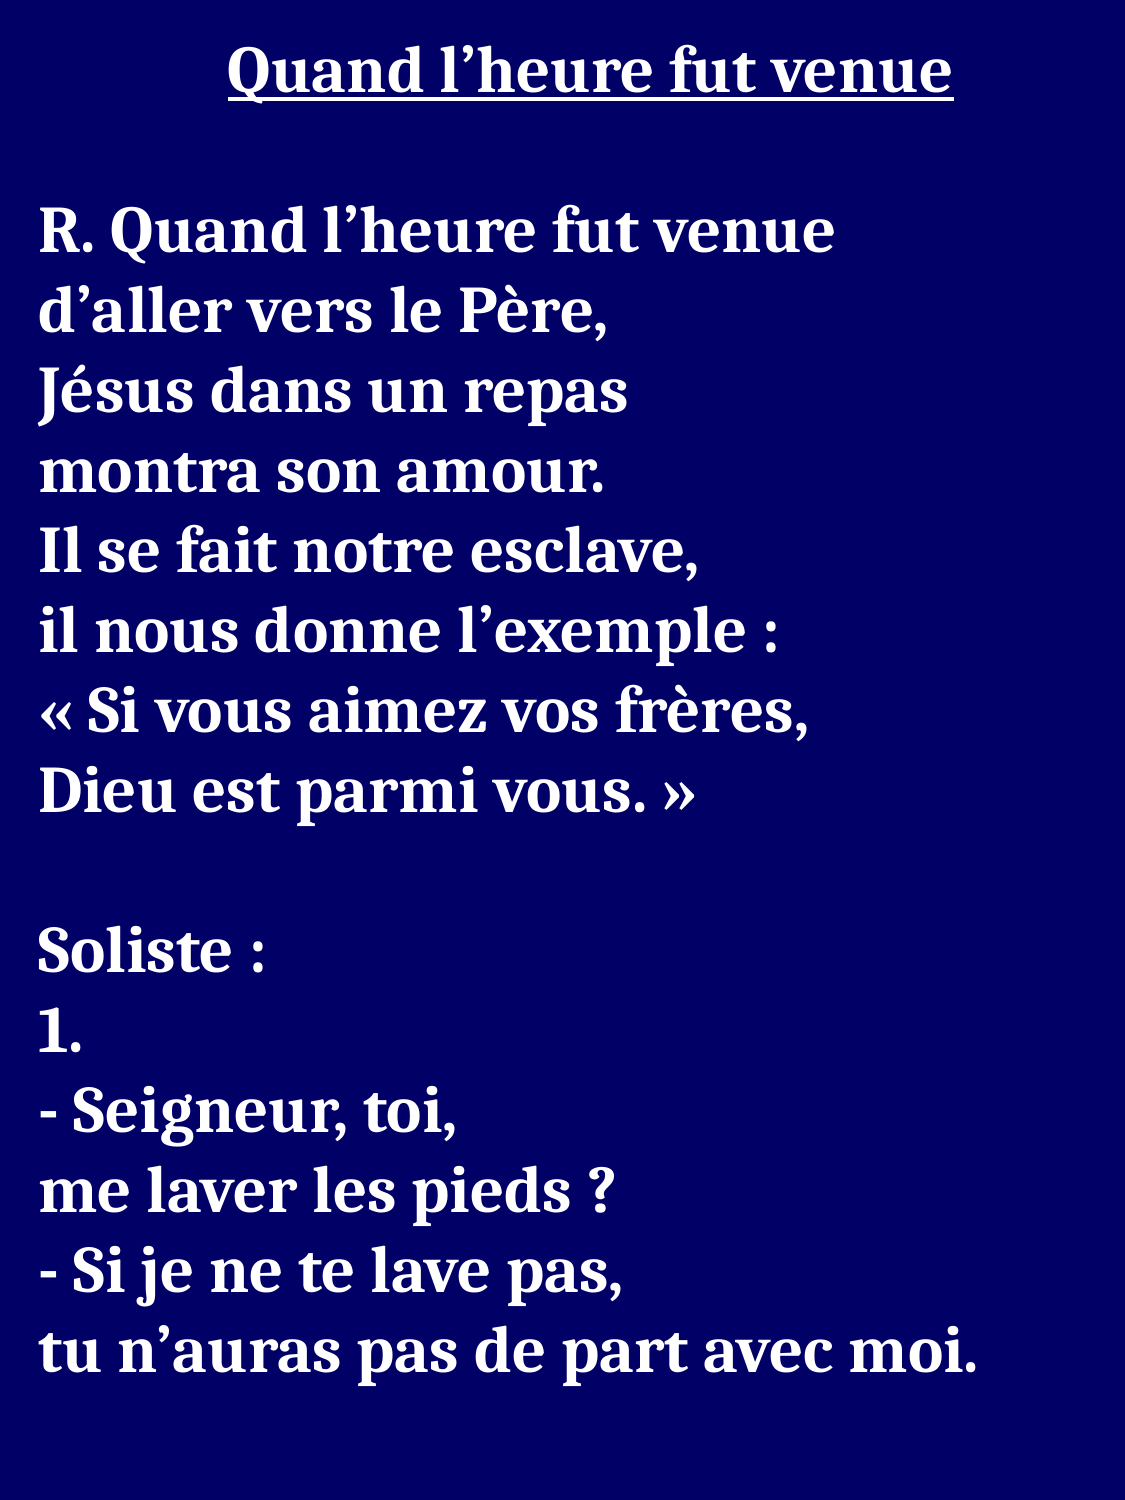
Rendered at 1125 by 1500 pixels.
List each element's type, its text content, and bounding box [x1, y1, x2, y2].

text_box Quand l’heure fut venue R. Quand l’heure fut venue d’aller vers le Père, Jésus dans un repas montra son amour. Il se fait notre esclave, il nous donne l’exemple : « Si vous aimez vos frères, Dieu est parmi vous. » Soliste : 1. - Seigneur, toi, me laver les pieds ? - Si je ne te lave pas, tu n’auras pas de part avec moi. [23, 19, 1125, 1393]
